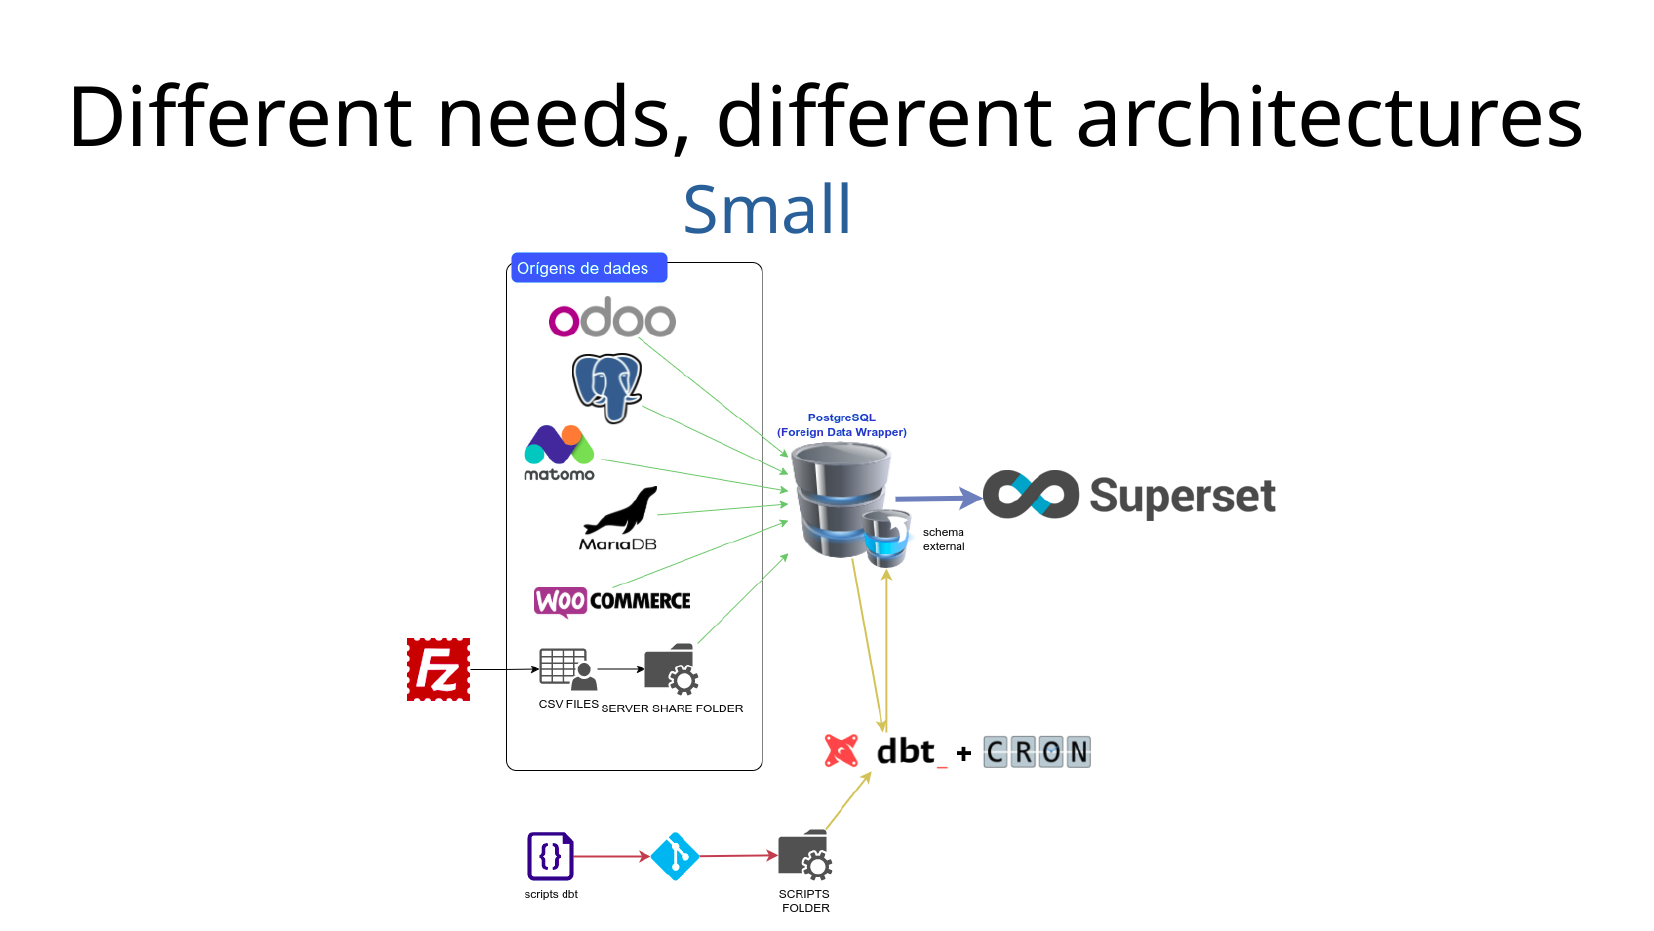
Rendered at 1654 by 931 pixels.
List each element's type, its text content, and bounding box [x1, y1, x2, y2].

text_box Small [667, 154, 964, 274]
picture [407, 252, 1276, 916]
title Different needs, different architectures [0, 36, 1654, 193]
